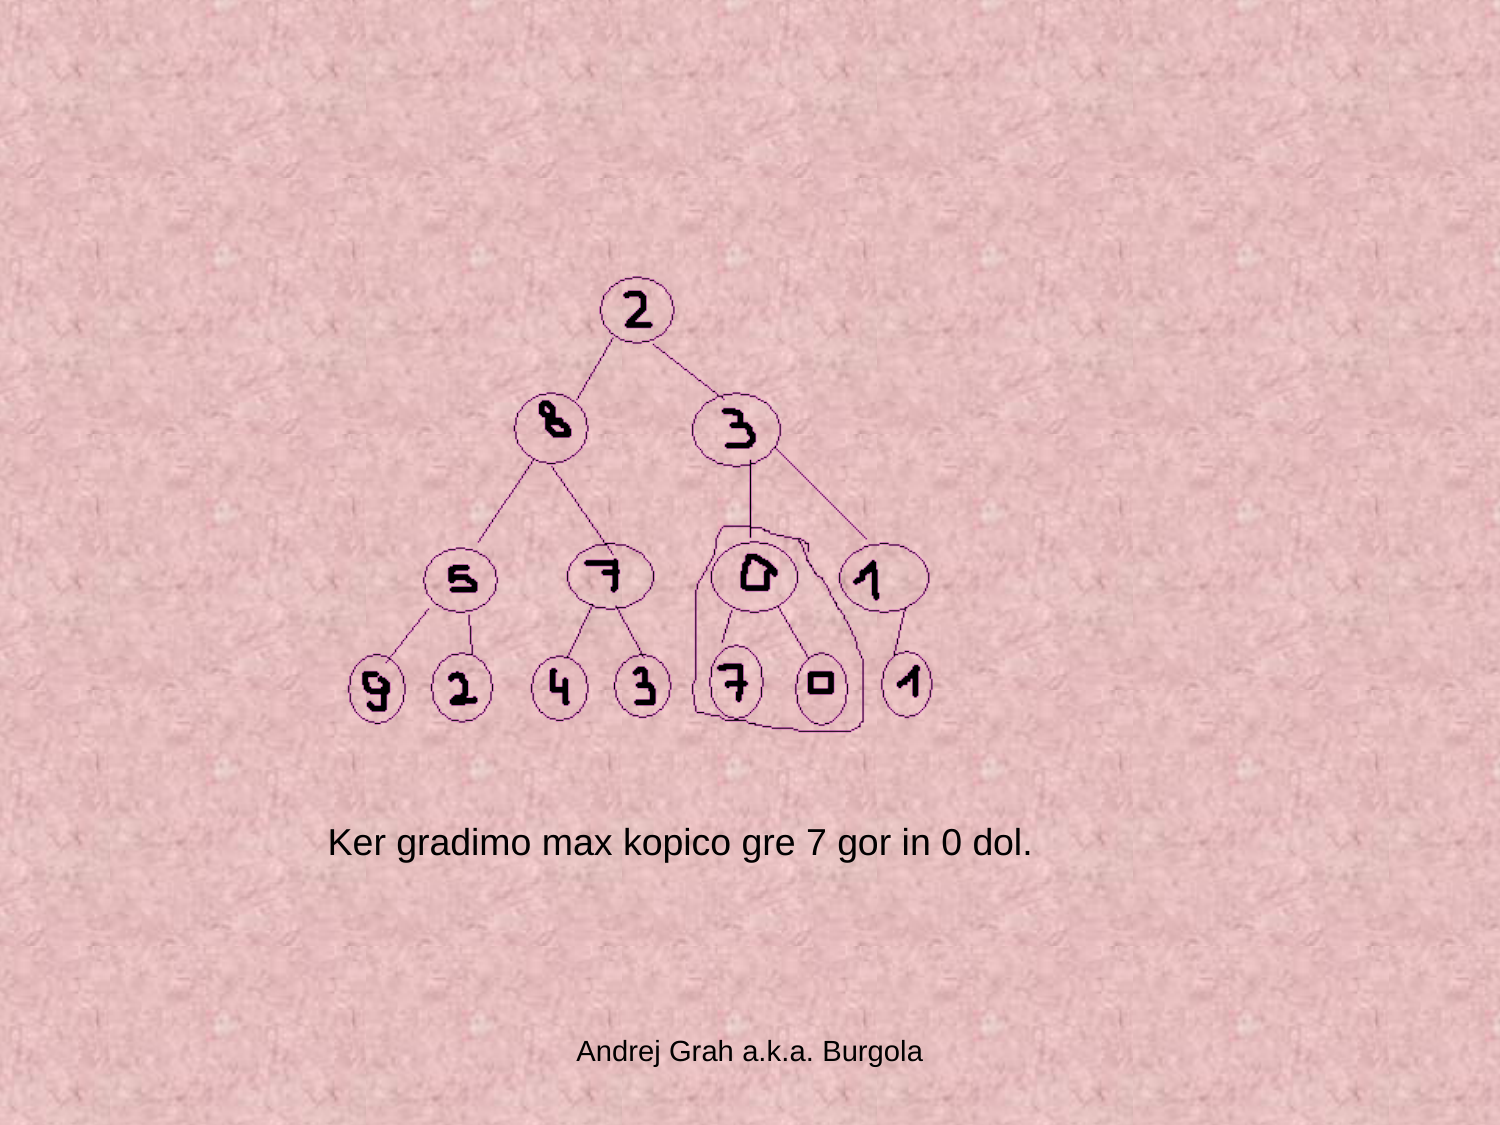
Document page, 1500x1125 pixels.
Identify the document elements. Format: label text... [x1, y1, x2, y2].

text_box Ker gradimo max kopico gre 7 gor in 0 dol. [312, 810, 1270, 872]
text_box Andrej Grah a.k.a. Burgola [512, 1024, 988, 1103]
picture [0, 0, 1500, 1125]
